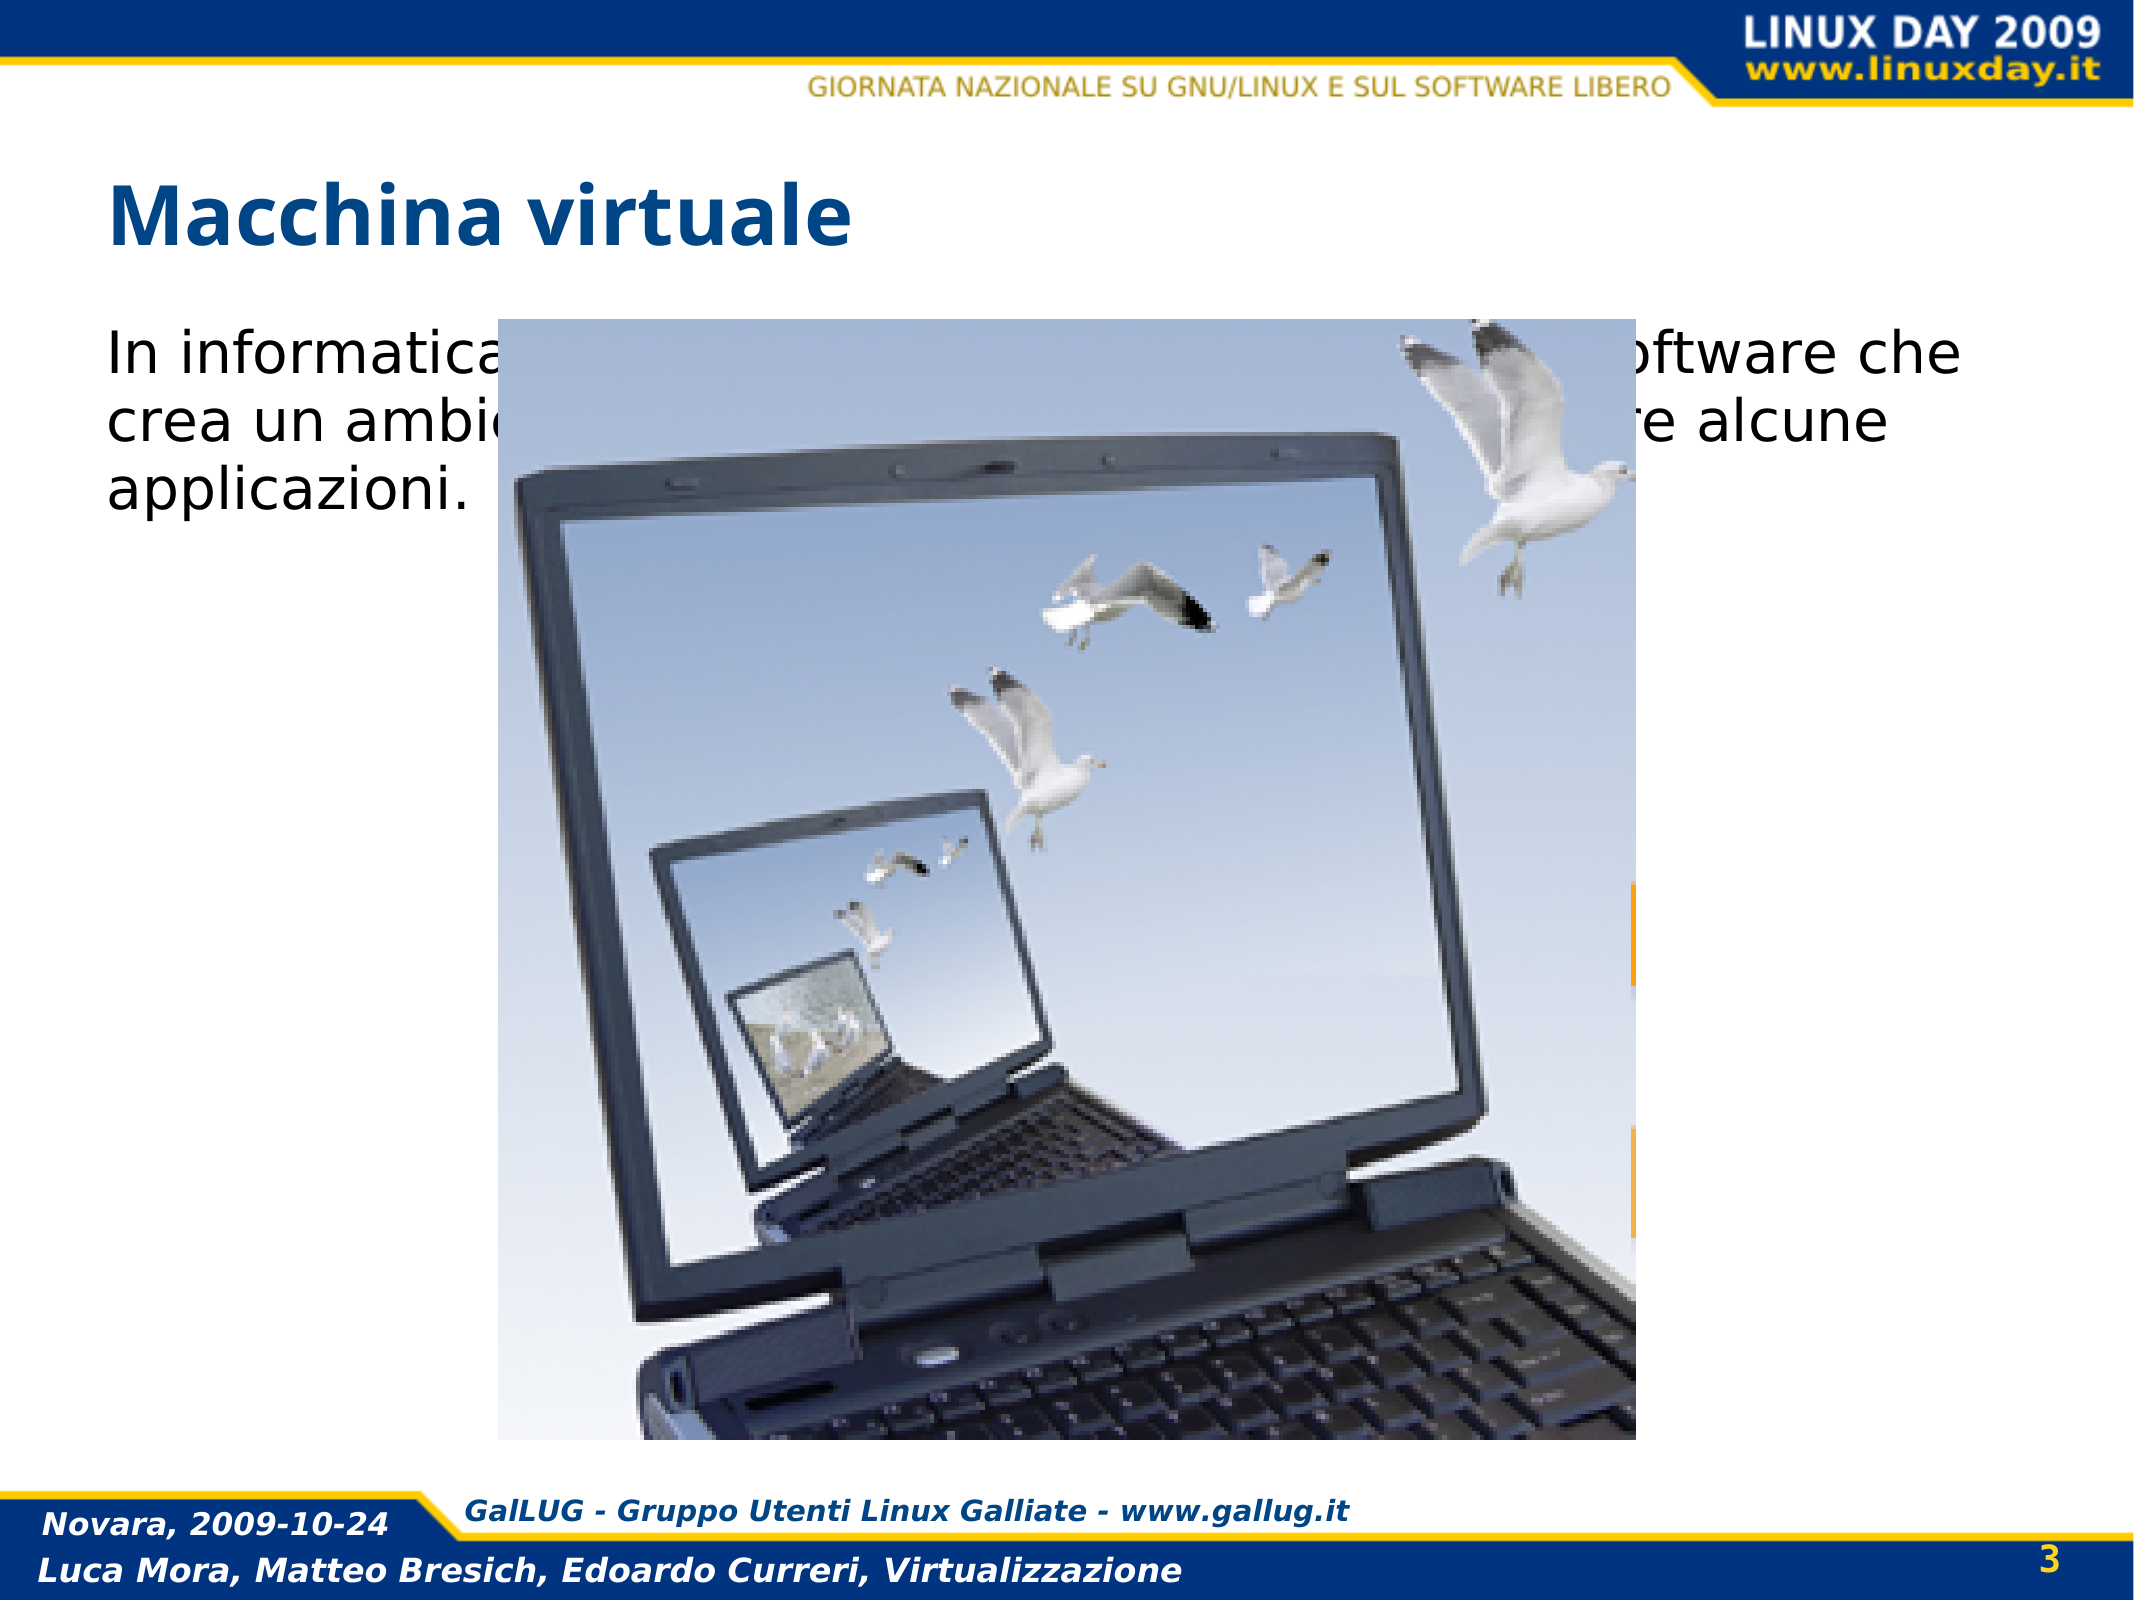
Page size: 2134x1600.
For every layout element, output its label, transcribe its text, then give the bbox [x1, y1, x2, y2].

picture [0, 0, 2134, 1600]
title Macchina virtuale [106, 159, 2080, 267]
list In informatica il termine virtual machine indica un software che crea un ambiente virtuale in cui l'utente può eseguire alcune applicazioni. [106, 319, 1044, 1441]
